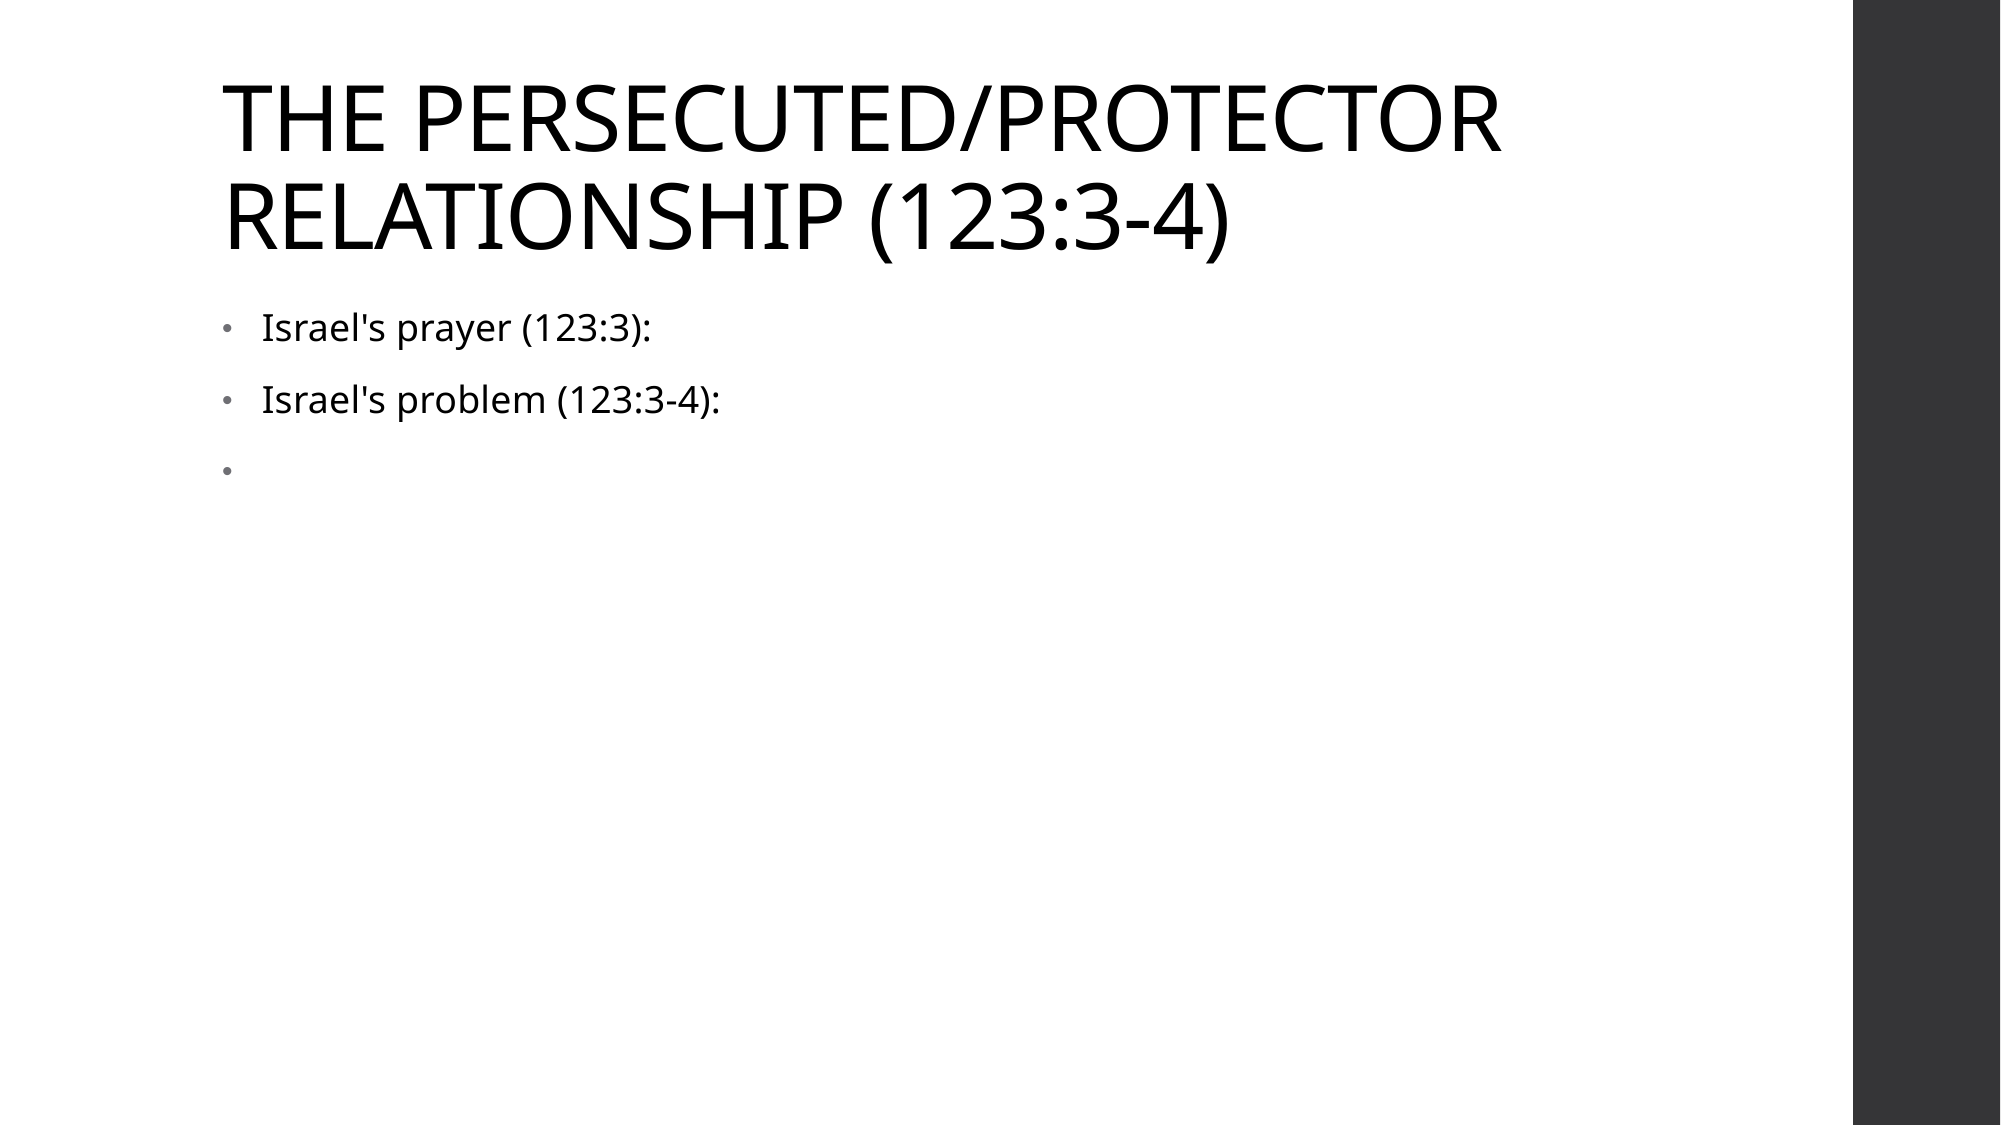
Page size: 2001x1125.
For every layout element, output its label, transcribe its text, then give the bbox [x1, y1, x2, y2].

title THE PERSECUTED/PROTECTOR RELATIONSHIP (123:3-4) [206, 60, 1797, 278]
list Israel's prayer (123:3): Israel's problem (123:3-4): [206, 299, 1617, 1014]
